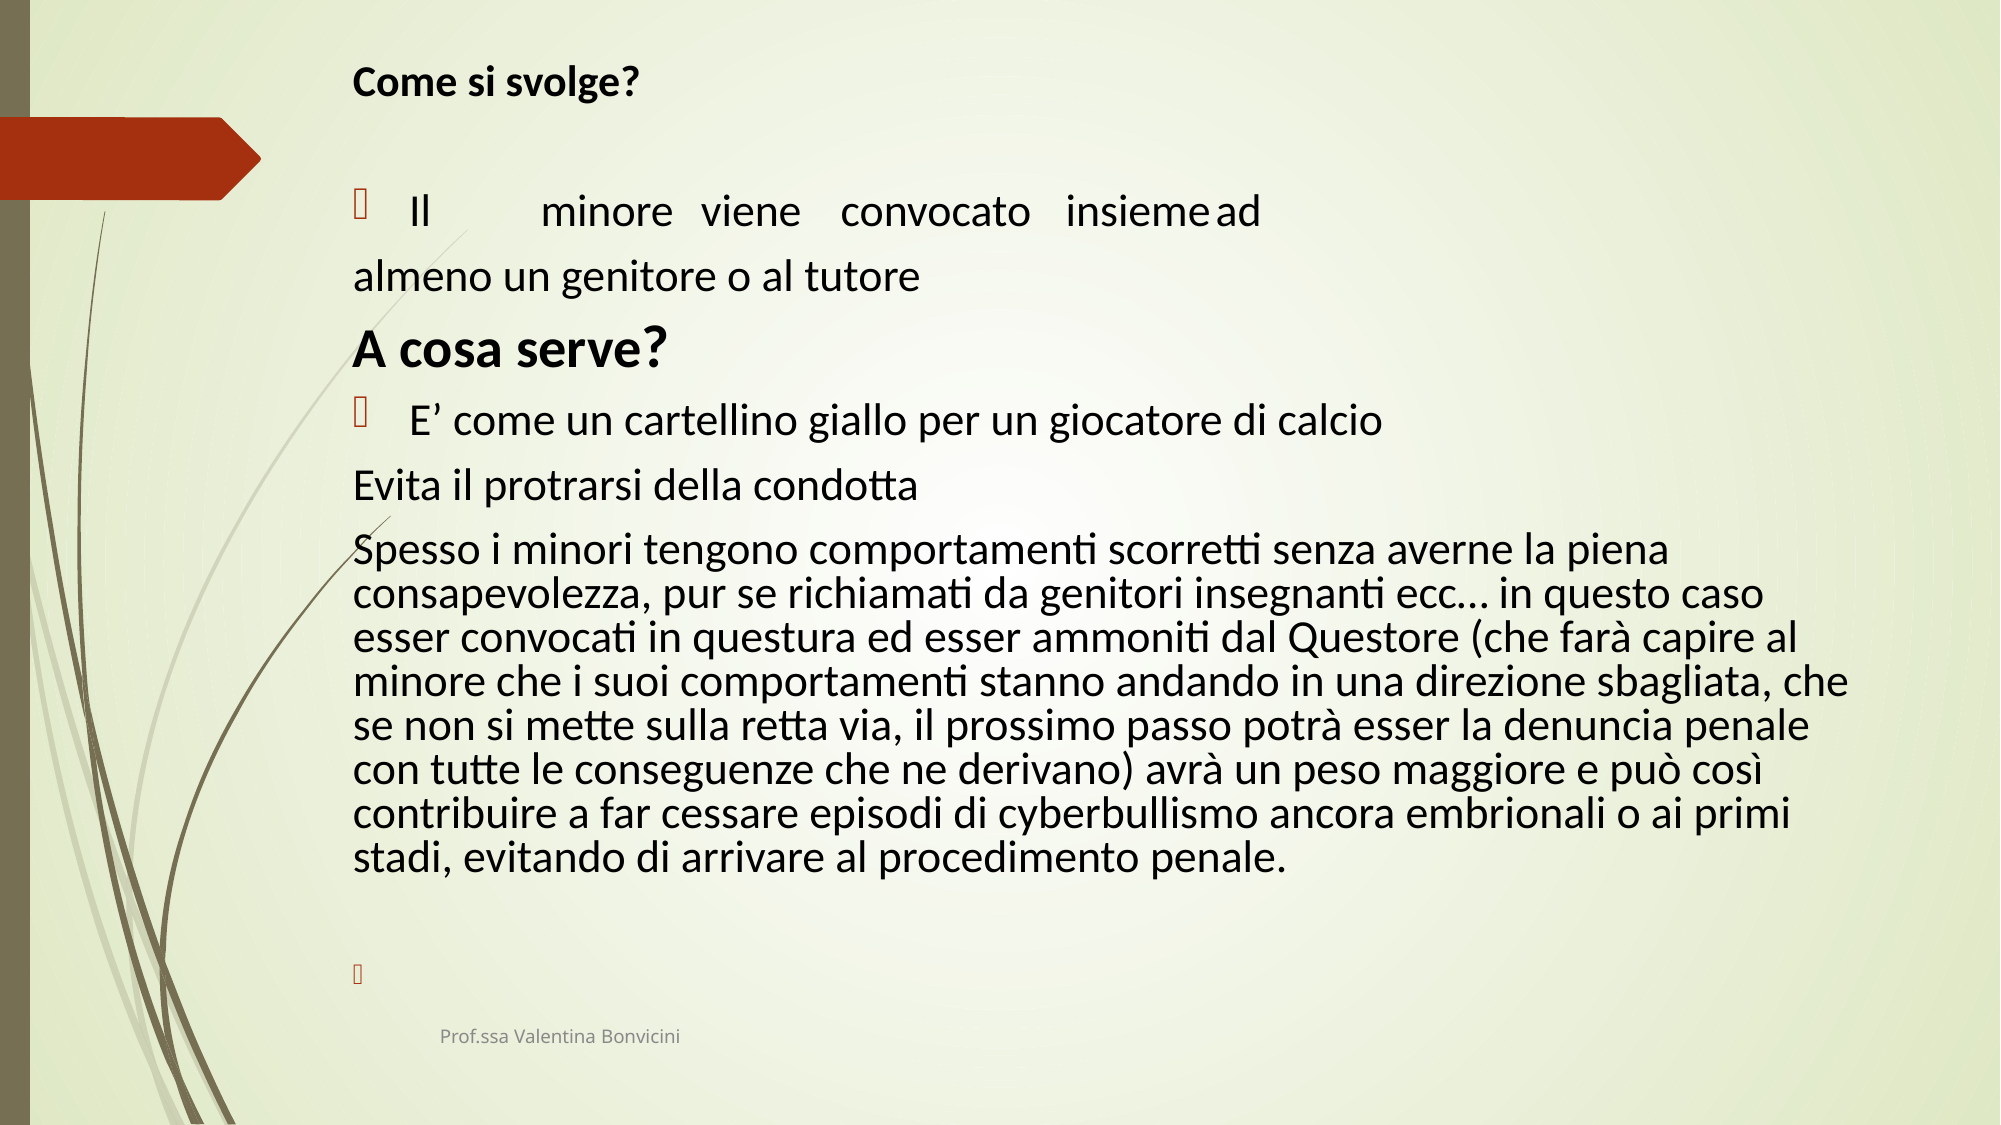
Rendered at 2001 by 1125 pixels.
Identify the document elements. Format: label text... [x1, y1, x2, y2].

list Il minore viene convocato insieme ad almeno un genitore o al tutore A cosa serve? E’ come un cartellino giallo per un giocatore di calcio Evita il protrarsi della condotta Spesso i minori tengono comportamenti scorretti senza averne la piena consapevolezza, pur se richiamati da genitori insegnanti ecc… in questo caso esser convocati in questura ed esser ammoniti dal Questore (che farà capire al minore che i suoi comportamenti stanno andando in una direzione sbagliata, che se non si mette sulla retta via, il prossimo passo potrà esser la denuncia penale con tutte le conseguenze che ne derivano) avrà un peso maggiore e può così contribuire a far cessare episodi di cyberbullismo ancora embrionali o ai primi stadi, evitando di arrivare al procedimento penale. [337, 184, 1888, 968]
text_box Prof.ssa Valentina Bonvicini [424, 1006, 1675, 1067]
title Come si svolge? [337, 45, 1888, 167]
